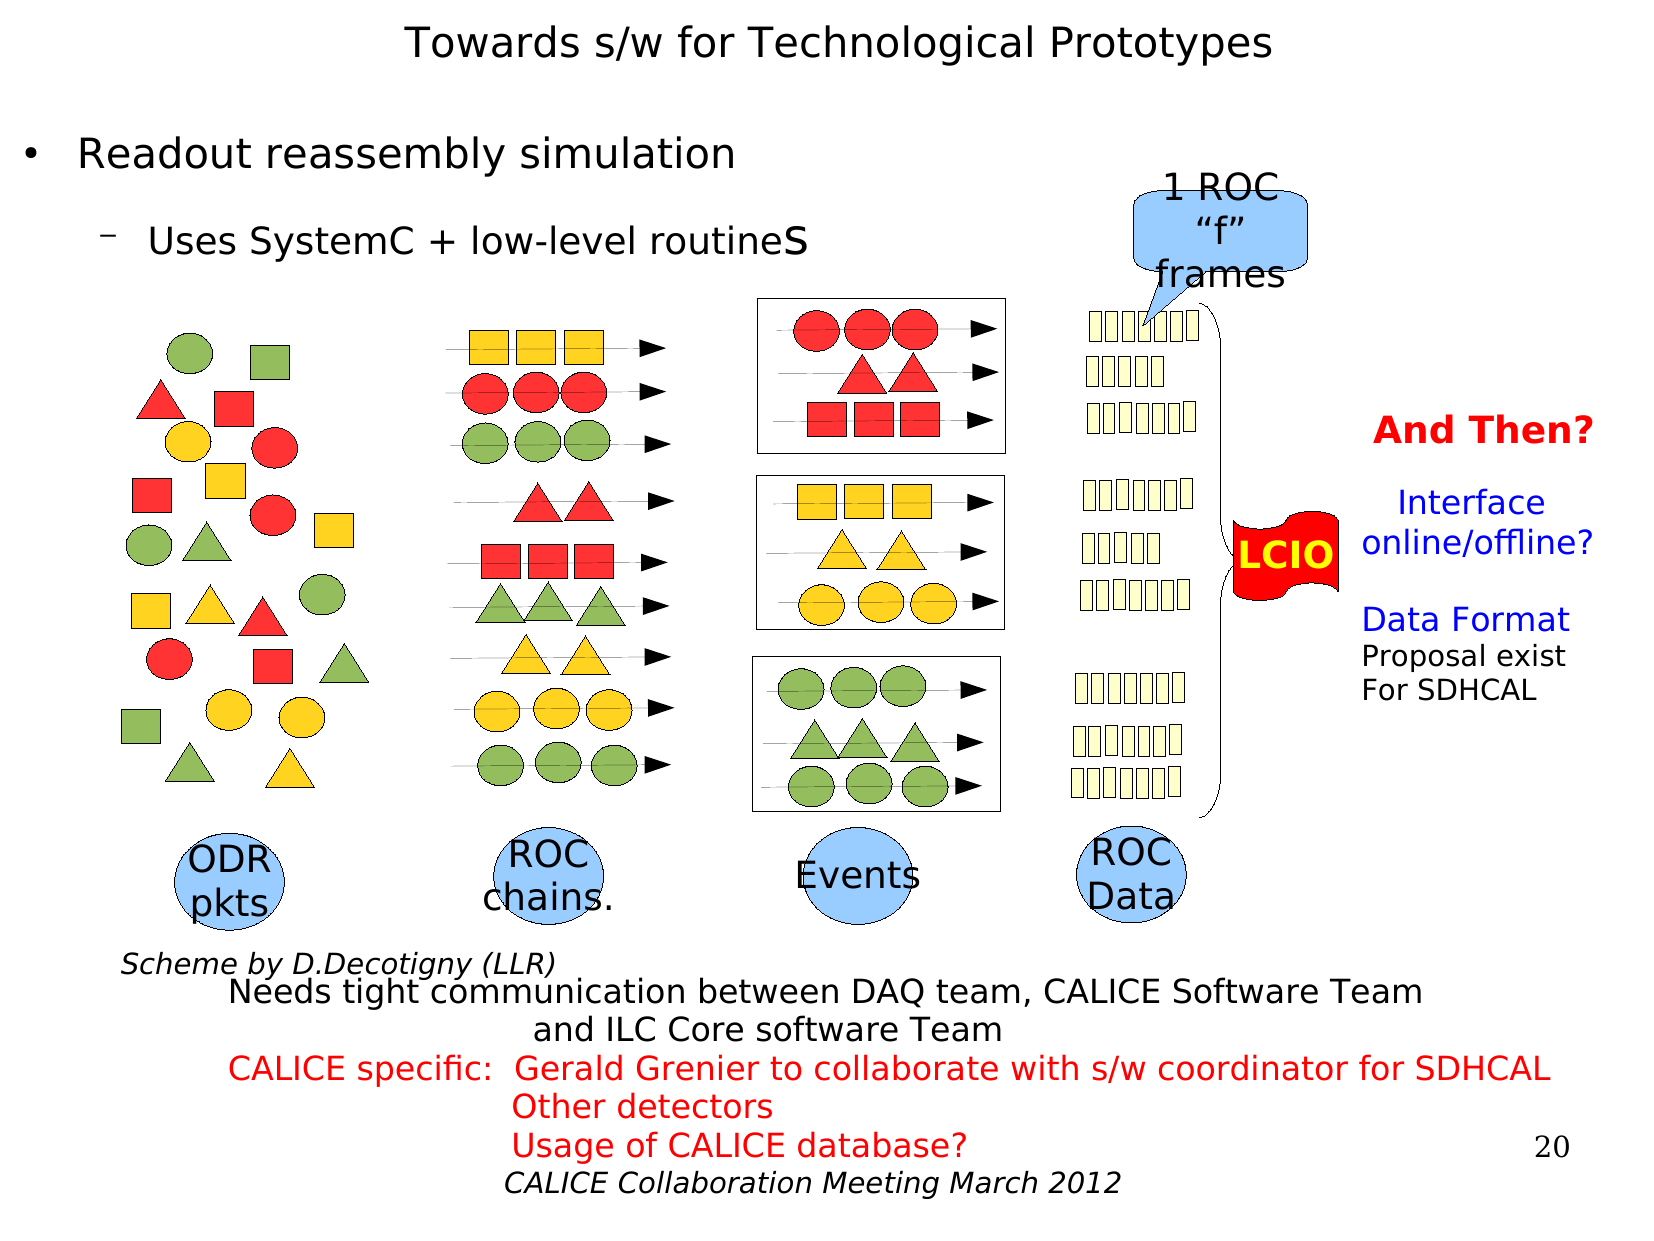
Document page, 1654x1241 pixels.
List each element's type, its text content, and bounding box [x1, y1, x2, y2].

text_box [1170, 311, 1183, 342]
text_box [1103, 767, 1116, 798]
text_box [474, 691, 520, 709]
text_box [1091, 673, 1104, 704]
text_box [1082, 533, 1095, 564]
text_box [249, 494, 296, 536]
text_box [528, 544, 568, 563]
text_box [1136, 768, 1149, 799]
text_box [1098, 533, 1110, 564]
text_box [1168, 403, 1180, 434]
text_box [1087, 768, 1100, 799]
text_box [1105, 725, 1118, 756]
text_box [1080, 580, 1093, 611]
text_box [477, 745, 524, 765]
text_box [1122, 311, 1135, 342]
text_box [752, 656, 1001, 812]
text_box [1147, 533, 1160, 564]
text_box [574, 563, 614, 579]
text_box [314, 513, 354, 548]
text_box [299, 574, 346, 615]
text_box [182, 521, 232, 561]
text_box [1119, 402, 1132, 433]
text_box 1 ROC “f” frames [1133, 190, 1308, 326]
text_box [1099, 480, 1112, 511]
text_box [146, 638, 193, 680]
text_box [1108, 673, 1121, 704]
text_box [185, 584, 235, 624]
text_box [516, 349, 556, 365]
text_box [132, 478, 172, 513]
text_box [1103, 403, 1115, 434]
text_box Needs tight communication between DAQ team, CALICE Software Team and ILC Core software Team CALICE specific: Gerald Grenier to collaborate with s/w coordinator for SDHCAL Other detectors Usage of CALICE database? [213, 965, 1570, 1174]
text_box [1168, 766, 1181, 797]
text_box [1151, 356, 1164, 387]
text_box LCIO [1233, 511, 1339, 601]
text_box [265, 748, 315, 788]
text_box [462, 373, 509, 392]
text_box [1096, 580, 1109, 611]
text_box [586, 689, 632, 708]
text_box [1156, 673, 1169, 704]
text_box [278, 697, 325, 738]
text_box [1169, 724, 1182, 755]
text_box [166, 333, 213, 374]
text_box [165, 421, 212, 462]
text_box [511, 634, 541, 657]
text_box [136, 379, 186, 419]
text_box [560, 658, 611, 675]
text_box [1073, 726, 1086, 757]
text_box [1133, 480, 1145, 511]
text_box [591, 765, 638, 786]
text_box [1105, 311, 1118, 342]
text_box [1075, 673, 1088, 704]
text_box [1086, 356, 1099, 387]
text_box [501, 658, 551, 674]
text_box [1172, 672, 1185, 703]
text_box And Then? [1358, 401, 1630, 460]
text_box Events [803, 827, 913, 925]
list Readout reassembly simulation Uses SystemC + low-level routines [5, 129, 1365, 934]
text_box [586, 709, 633, 731]
text_box [469, 330, 509, 349]
text_box [205, 689, 252, 731]
text_box Towards s/w for Technological Prototypes [389, 11, 1272, 76]
text_box [469, 350, 509, 365]
text_box [515, 445, 561, 463]
text_box [250, 345, 290, 380]
text_box [588, 586, 614, 606]
text_box [1153, 726, 1166, 757]
text_box [564, 420, 611, 444]
text_box [131, 593, 171, 629]
text_box [757, 298, 1006, 454]
text_box [1120, 768, 1133, 799]
text_box [532, 581, 564, 606]
text_box [462, 446, 508, 464]
text_box [214, 391, 254, 427]
text_box [1118, 356, 1131, 387]
text_box [564, 502, 614, 521]
text_box [1180, 478, 1193, 509]
text_box ROC chains. [493, 827, 604, 925]
text_box [205, 463, 246, 499]
text_box [1145, 580, 1158, 611]
text_box [1148, 480, 1161, 511]
text_box [126, 524, 172, 566]
text_box [1131, 533, 1144, 564]
text_box [1122, 726, 1135, 757]
text_box [564, 445, 610, 461]
text_box [1152, 403, 1165, 434]
text_box [533, 688, 580, 708]
text_box [1102, 356, 1115, 387]
text_box [1129, 580, 1142, 611]
text_box [564, 349, 604, 365]
text_box [1087, 403, 1100, 434]
text_box [1186, 310, 1199, 341]
text_box Interface online/offline? Data Format Proposal exist For SDHCAL [1346, 472, 1611, 716]
text_box [165, 742, 215, 782]
text_box [477, 766, 524, 786]
text_box [513, 393, 607, 413]
text_box [576, 607, 626, 626]
text_box [533, 709, 580, 729]
text_box [1138, 311, 1151, 342]
text_box [251, 427, 298, 469]
text_box [1161, 580, 1174, 611]
text_box [1136, 403, 1149, 434]
text_box [1140, 673, 1153, 704]
text_box [1124, 673, 1137, 704]
text_box [481, 564, 521, 579]
text_box [1088, 726, 1101, 757]
text_box [526, 482, 550, 501]
text_box [121, 709, 161, 744]
text_box [474, 709, 520, 732]
text_box [1183, 401, 1196, 432]
text_box [572, 635, 599, 657]
text_box [1138, 726, 1150, 757]
text_box [1089, 311, 1102, 342]
text_box [481, 544, 521, 563]
text_box [516, 330, 556, 349]
text_box [1135, 356, 1148, 387]
text_box ODR pkts [196, 898, 207, 914]
text_box [1152, 768, 1165, 799]
text_box [462, 393, 509, 415]
text_box [1177, 579, 1190, 610]
text_box [319, 643, 369, 683]
text_box [1154, 311, 1167, 342]
text_box Scheme by D.Decotigny (LLR) [106, 939, 573, 989]
text_box [1113, 579, 1126, 610]
text_box [574, 544, 614, 562]
text_box [253, 649, 293, 684]
text_box [528, 564, 568, 579]
text_box [535, 766, 581, 783]
text_box [1083, 480, 1096, 511]
text_box [1116, 479, 1129, 510]
text_box [1114, 532, 1127, 563]
text_box ROC Data [1076, 826, 1187, 923]
text_box [238, 596, 288, 636]
text_box [535, 742, 582, 765]
text_box [513, 502, 563, 522]
text_box [1164, 480, 1177, 511]
text_box ODR pkts [174, 833, 285, 931]
text_box ROC Data [1093, 885, 1109, 906]
text_box [513, 372, 607, 392]
text_box [462, 422, 509, 445]
text_box [576, 481, 602, 501]
text_box [564, 330, 604, 348]
text_box [485, 583, 515, 607]
text_box [591, 745, 637, 765]
text_box [756, 475, 1005, 630]
text_box [514, 421, 561, 444]
text_box [1071, 768, 1084, 798]
text_box [475, 607, 573, 623]
